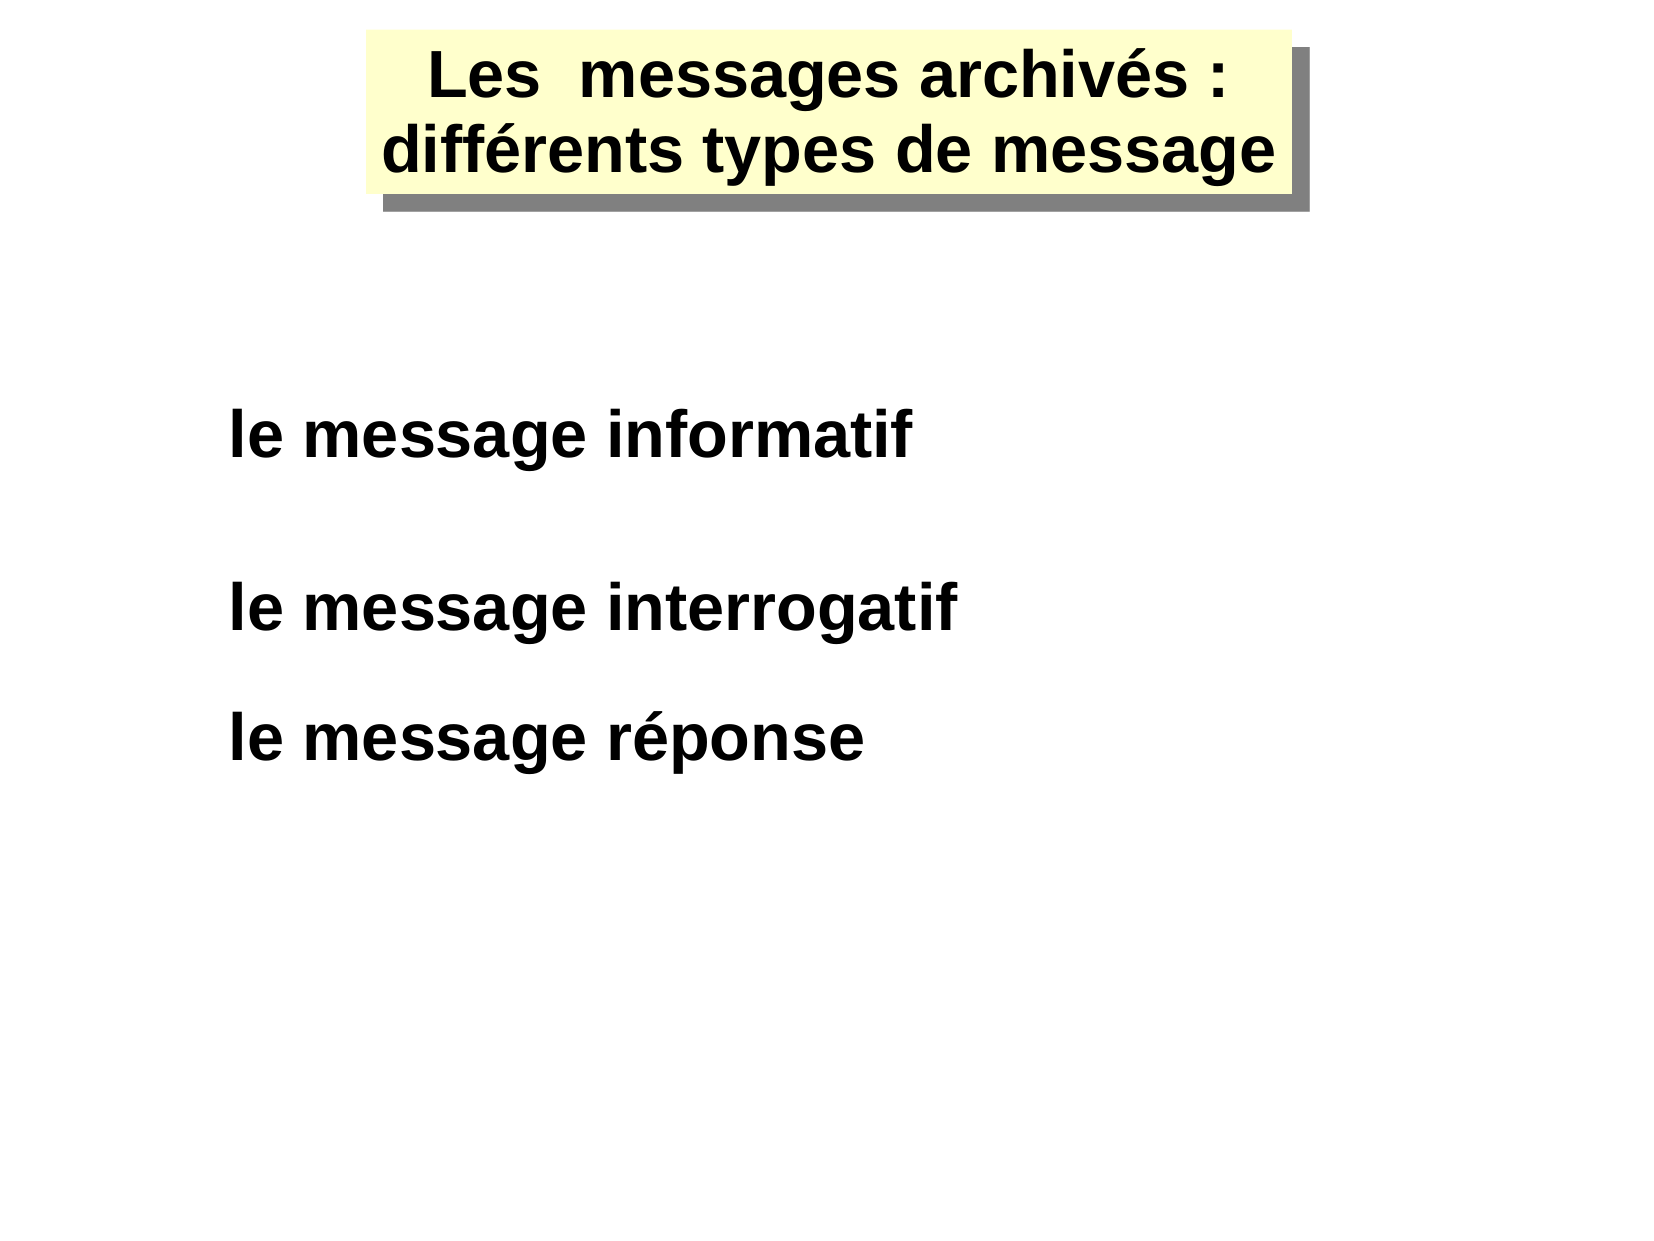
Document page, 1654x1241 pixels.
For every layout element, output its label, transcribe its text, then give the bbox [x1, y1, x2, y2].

text_box Les messages archivés : différents types de message [366, 29, 1292, 194]
text_box le message interrogatif [177, 525, 1447, 616]
text_box le message réponse [177, 655, 1447, 746]
text_box le message informatif [177, 389, 1447, 480]
